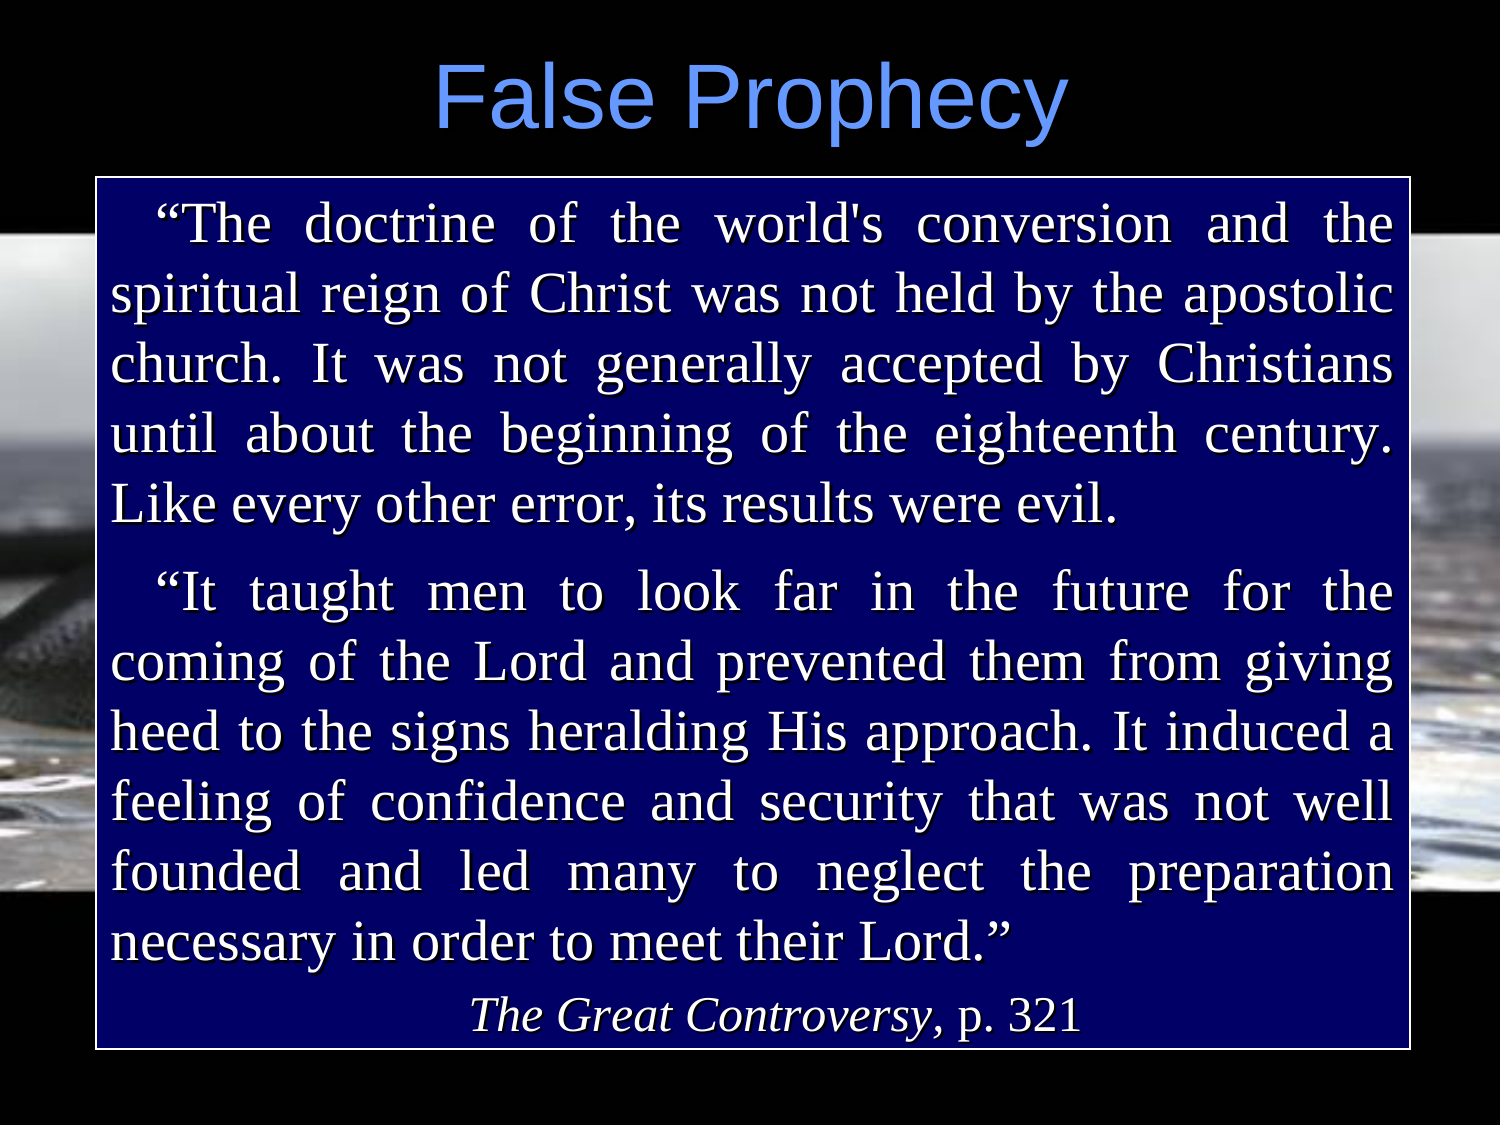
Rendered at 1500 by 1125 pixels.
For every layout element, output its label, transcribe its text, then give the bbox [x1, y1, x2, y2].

text_box “The doctrine of the world's conversion and the spiritual reign of Christ was not held by the apostolic church. It was not generally accepted by Christians until about the beginning of the eighteenth century. Like every other error, its results were evil. “It taught men to look far in the future for the coming of the Lord and prevented them from giving heed to the signs heralding His approach. It induced a feeling of confidence and security that was not well founded and led many to neglect the preparation necessary in order to meet their Lord.” The Great Controversy, p. 321 [96, 176, 1410, 1050]
text_box False Prophecy [77, 26, 1427, 158]
picture [0, 0, 1500, 1125]
